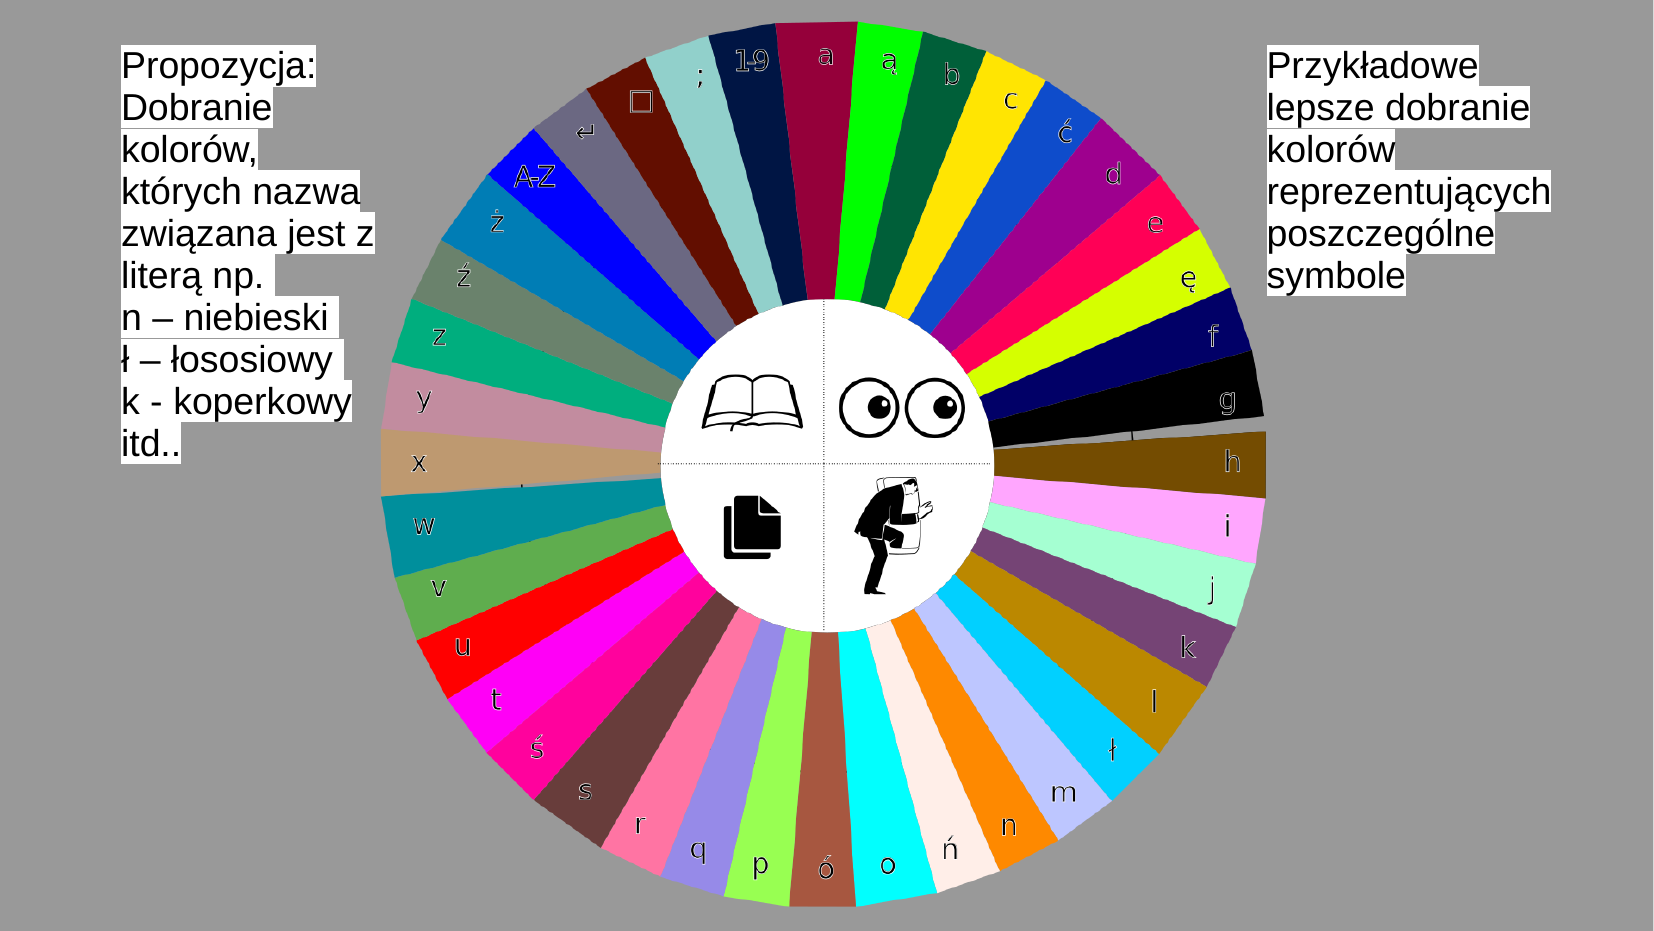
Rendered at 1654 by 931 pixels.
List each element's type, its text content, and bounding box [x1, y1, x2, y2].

picture [0, 0, 1654, 931]
text_box Propozycja: Dobranie kolorów, których nazwa związana jest z literą np. n – niebieski ł – łososiowy k - koperkowy itd.. [106, 37, 390, 472]
text_box Przykładowe lepsze dobranie kolorów reprezentujących poszczególne symbole [1251, 37, 1607, 304]
